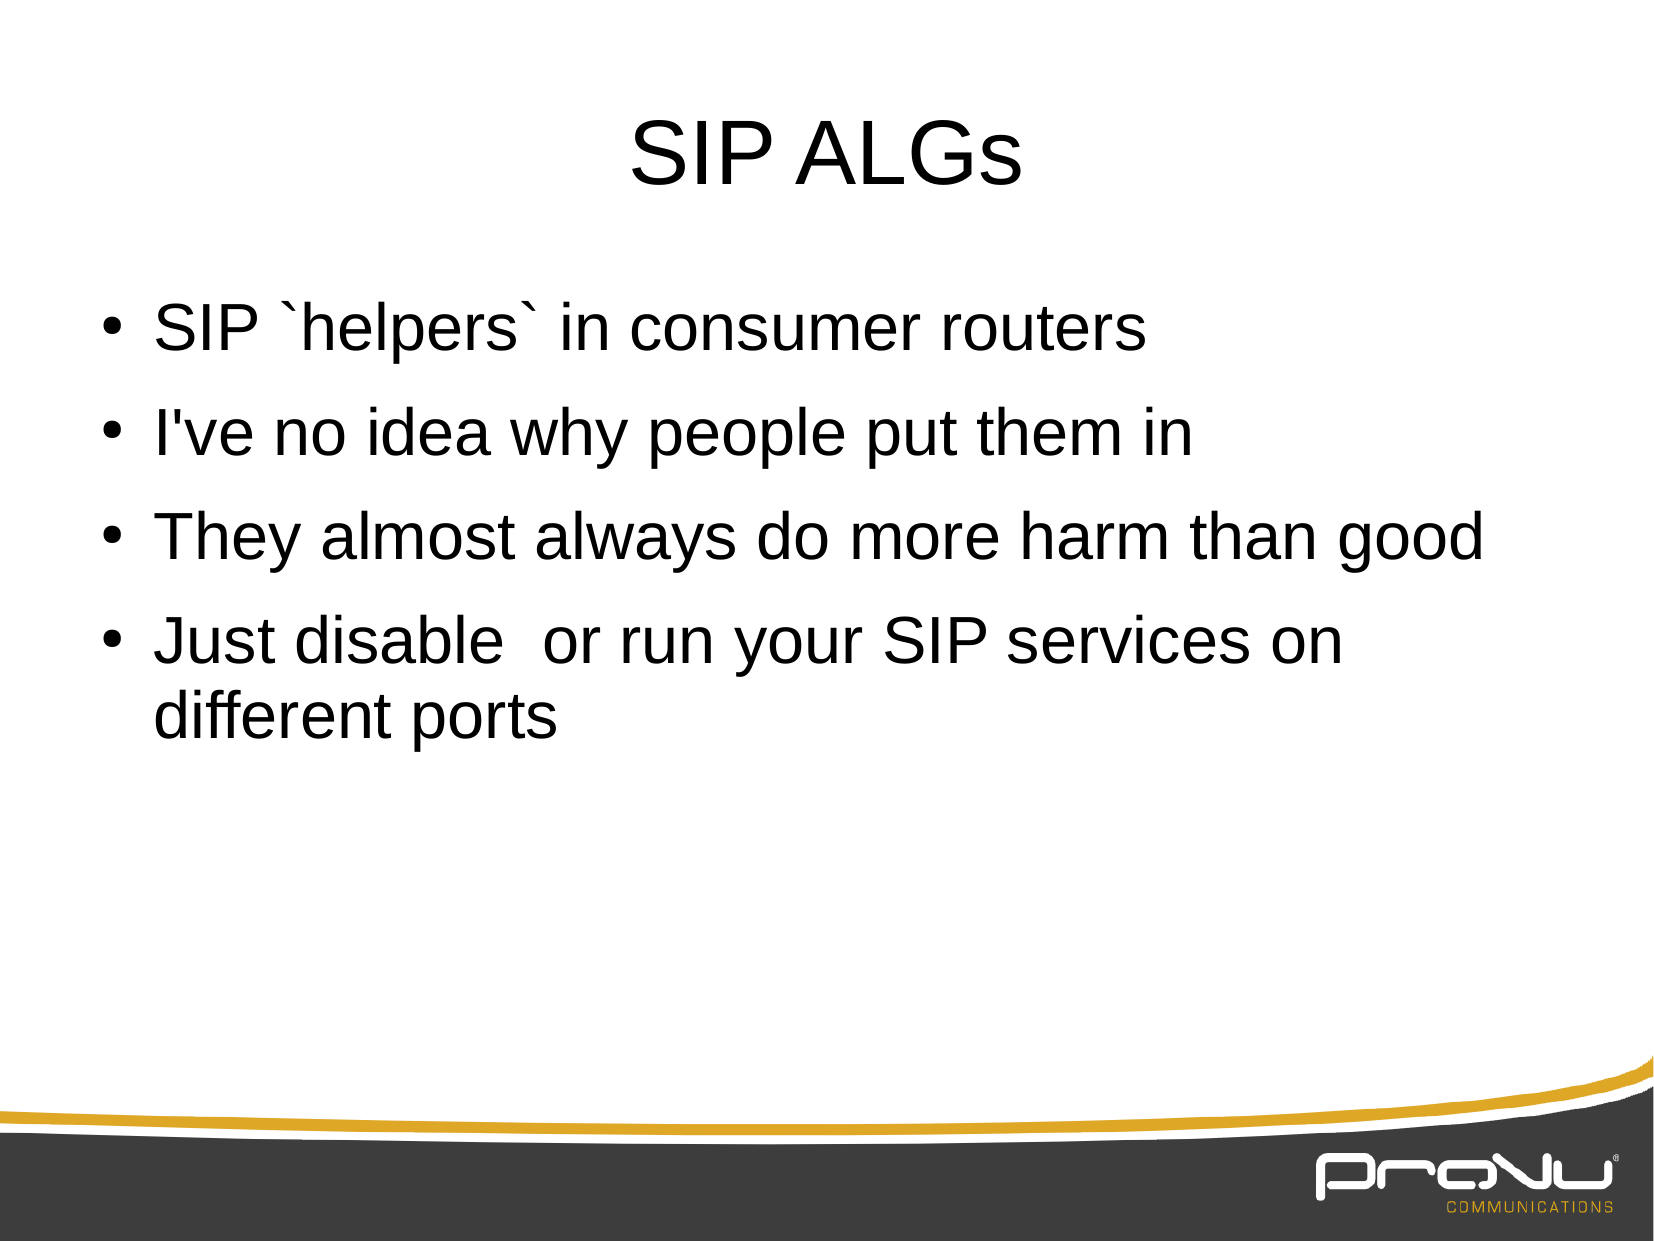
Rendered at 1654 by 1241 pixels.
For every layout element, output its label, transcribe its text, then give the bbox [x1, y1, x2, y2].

picture [0, 1039, 1654, 1241]
title SIP ALGs [82, 49, 1571, 257]
list SIP `helpers` in consumer routers I've no idea why people put them in They almost always do more harm than good Just disable or run your SIP services on different ports [82, 290, 1571, 1109]
